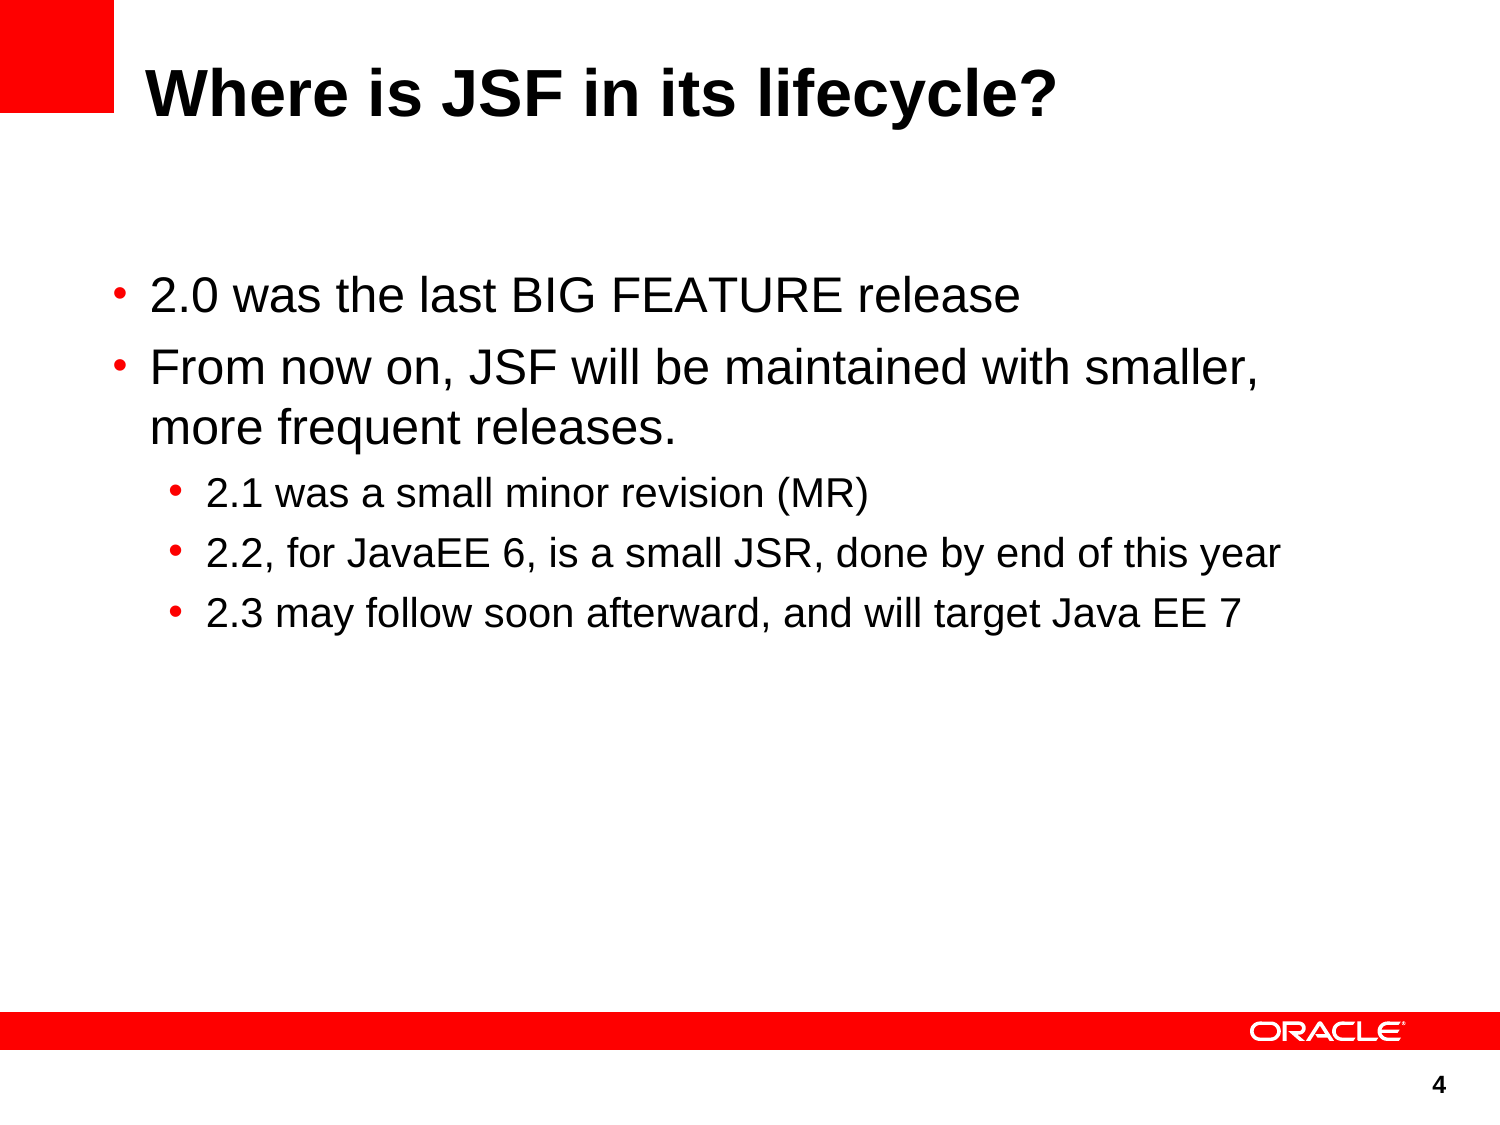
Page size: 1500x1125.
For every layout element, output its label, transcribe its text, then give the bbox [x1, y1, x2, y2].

title Where is JSF in its lifecycle? [145, 49, 1390, 190]
list 2.0 was the last BIG FEATURE release From now on, JSF will be maintained with smaller, more frequent releases. 2.1 was a small minor revision (MR) 2.2, for JavaEE 6, is a small JSR, done by end of this year 2.3 may follow soon afterward, and will target Java EE 7 [112, 262, 1349, 961]
picture [0, 0, 114, 113]
picture [0, 1012, 1500, 1050]
